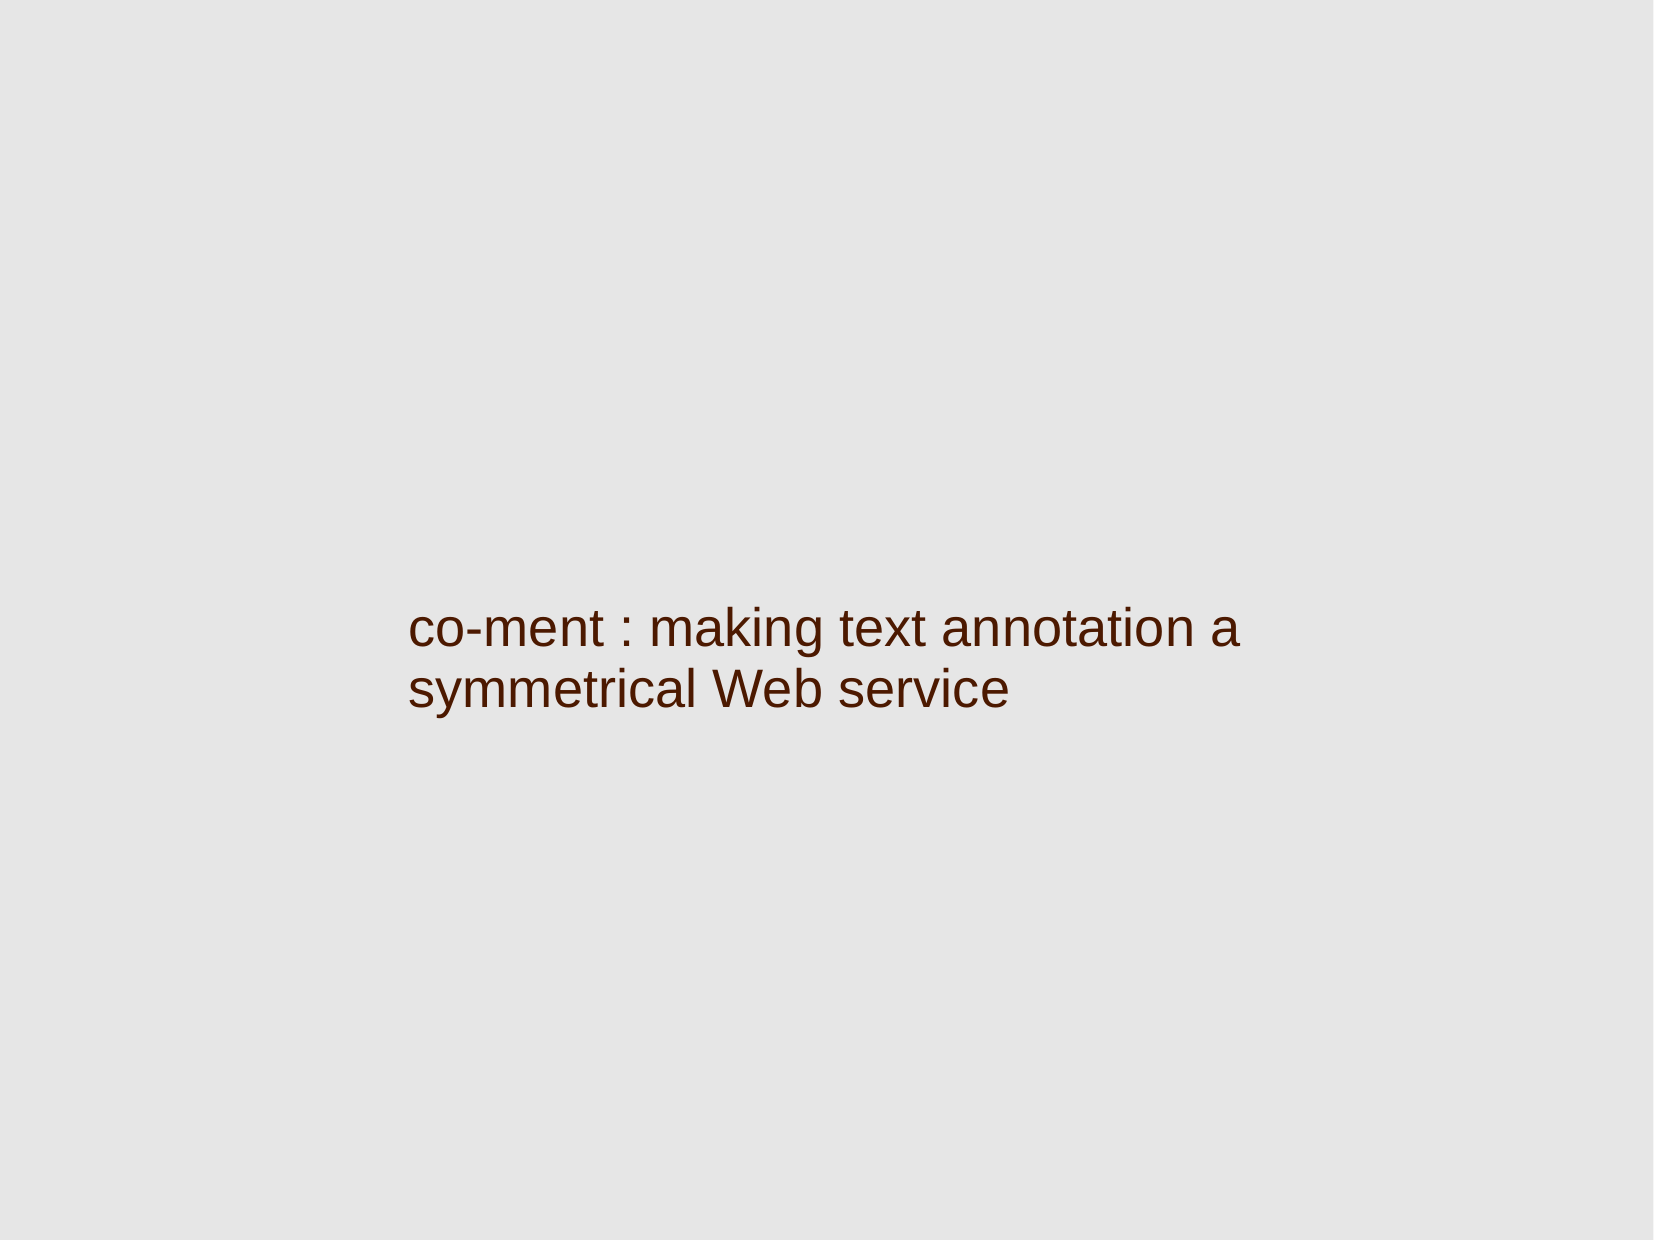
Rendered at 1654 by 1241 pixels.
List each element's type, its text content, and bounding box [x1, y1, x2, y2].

text_box co-ment : making text annotation a symmetrical Web service [393, 590, 1257, 727]
